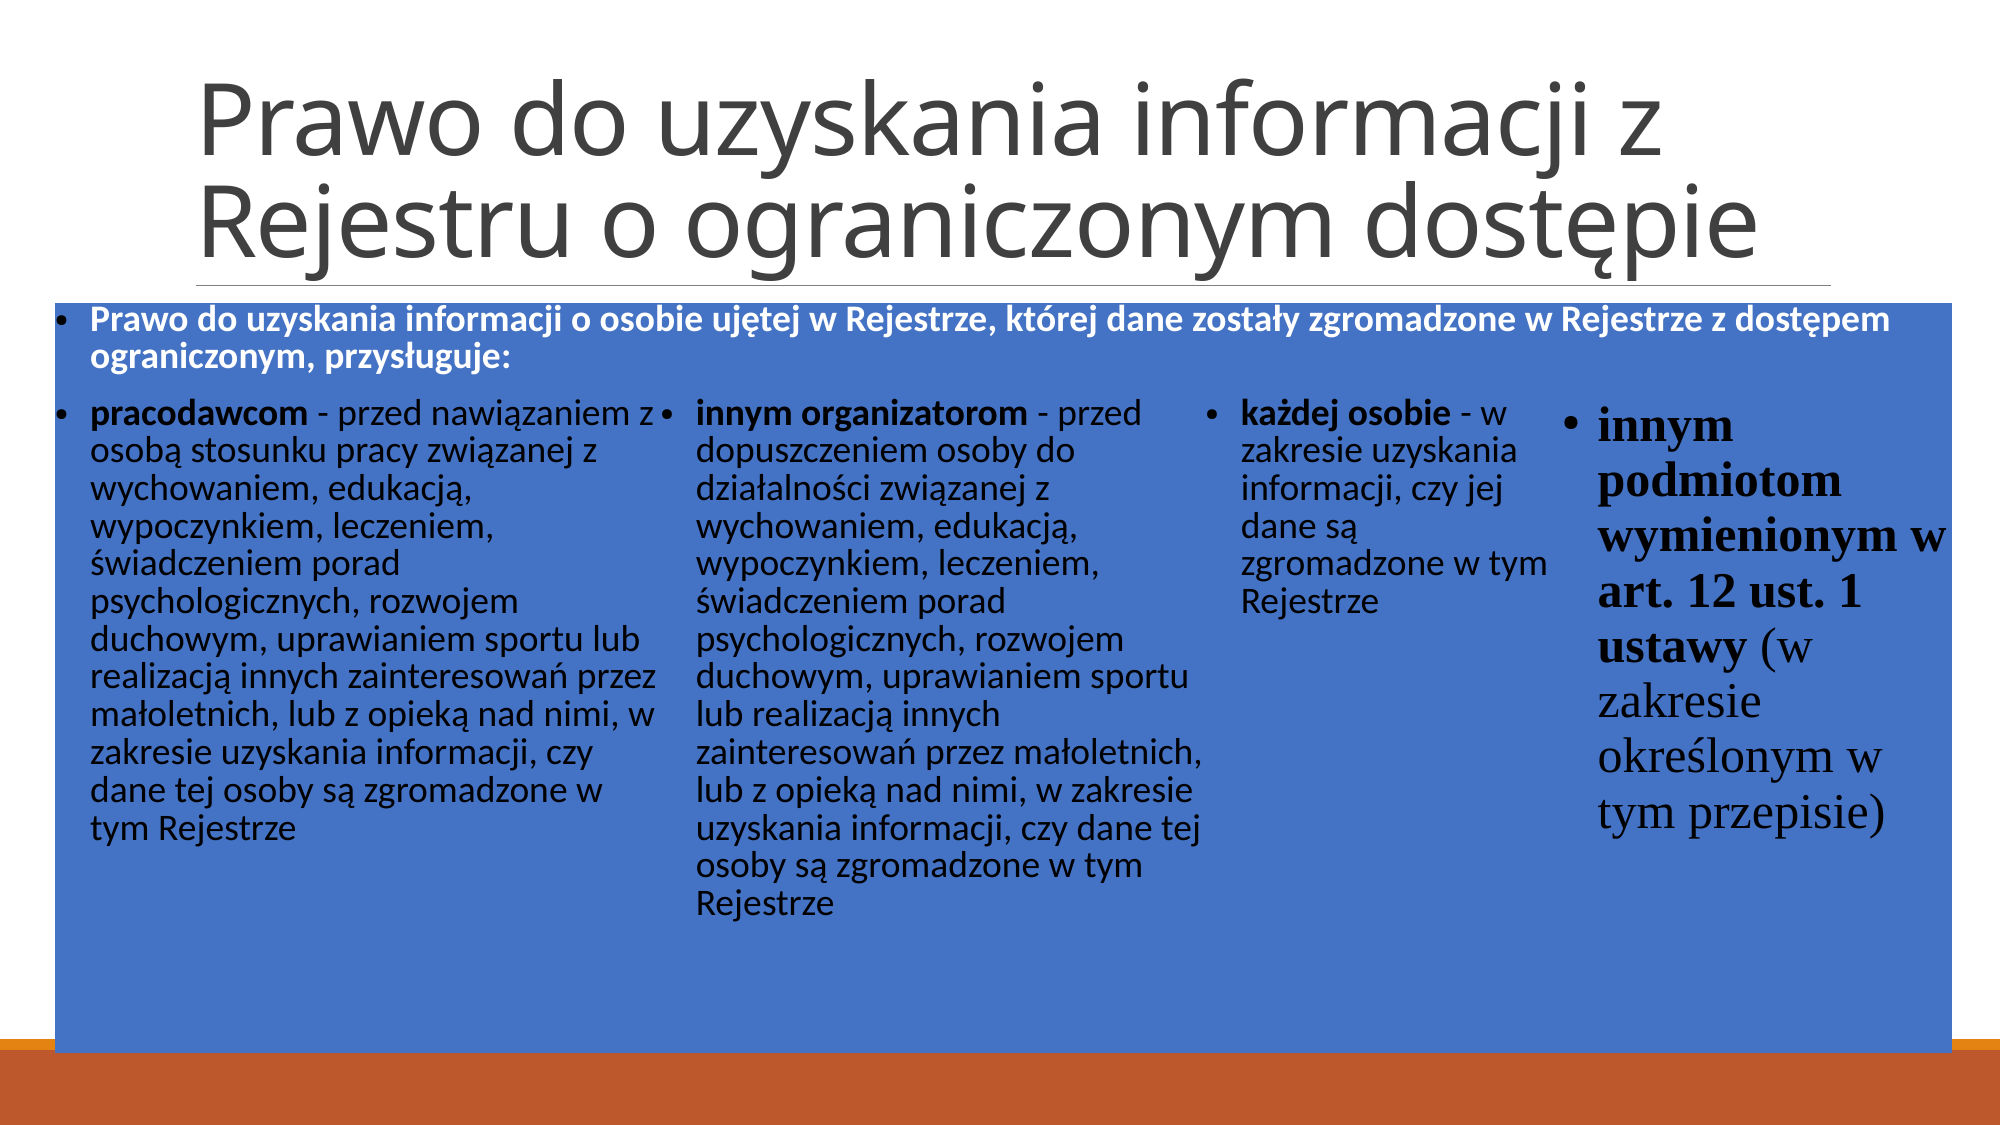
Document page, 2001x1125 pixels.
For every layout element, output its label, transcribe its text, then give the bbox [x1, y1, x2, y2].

table_cell każdej osobie - w zakresie uzyskania informacji, czy jej dane są zgromadzone w tym Rejestrze [1205, 397, 1562, 1053]
title Prawo do uzyskania informacji z Rejestru o ograniczonym dostępie [180, 47, 1831, 286]
table_cell pracodawcom - przed nawiązaniem z osobą stosunku pracy związanej z wychowaniem, edukacją, wypoczynkiem, leczeniem, świadczeniem porad psychologicznych, rozwojem duchowym, uprawianiem sportu lub realizacją innych zainteresowań przez małoletnich, lub z opieką nad nimi, w zakresie uzyskania informacji, czy dane tej osoby są zgromadzone w tym Rejestrze [55, 397, 660, 1053]
table_cell innym podmiotom wymienionym w art. 12 ust. 1 ustawy (w zakresie określonym w tym przepisie) [1562, 397, 1952, 1053]
table_cell innym organizatorom - przed dopuszczeniem osoby do działalności związanej z wychowaniem, edukacją, wypoczynkiem, leczeniem, świadczeniem porad psychologicznych, rozwojem duchowym, uprawianiem sportu lub realizacją innych zainteresowań przez małoletnich, lub z opieką nad nimi, w zakresie uzyskania informacji, czy dane tej osoby są zgromadzone w tym Rejestrze [660, 397, 1205, 1053]
table_header Prawo do uzyskania informacji o osobie ujętej w Rejestrze, której dane zostały zgromadzone w Rejestrze z dostępem ograniczonym, przysługuje: [55, 303, 1952, 397]
